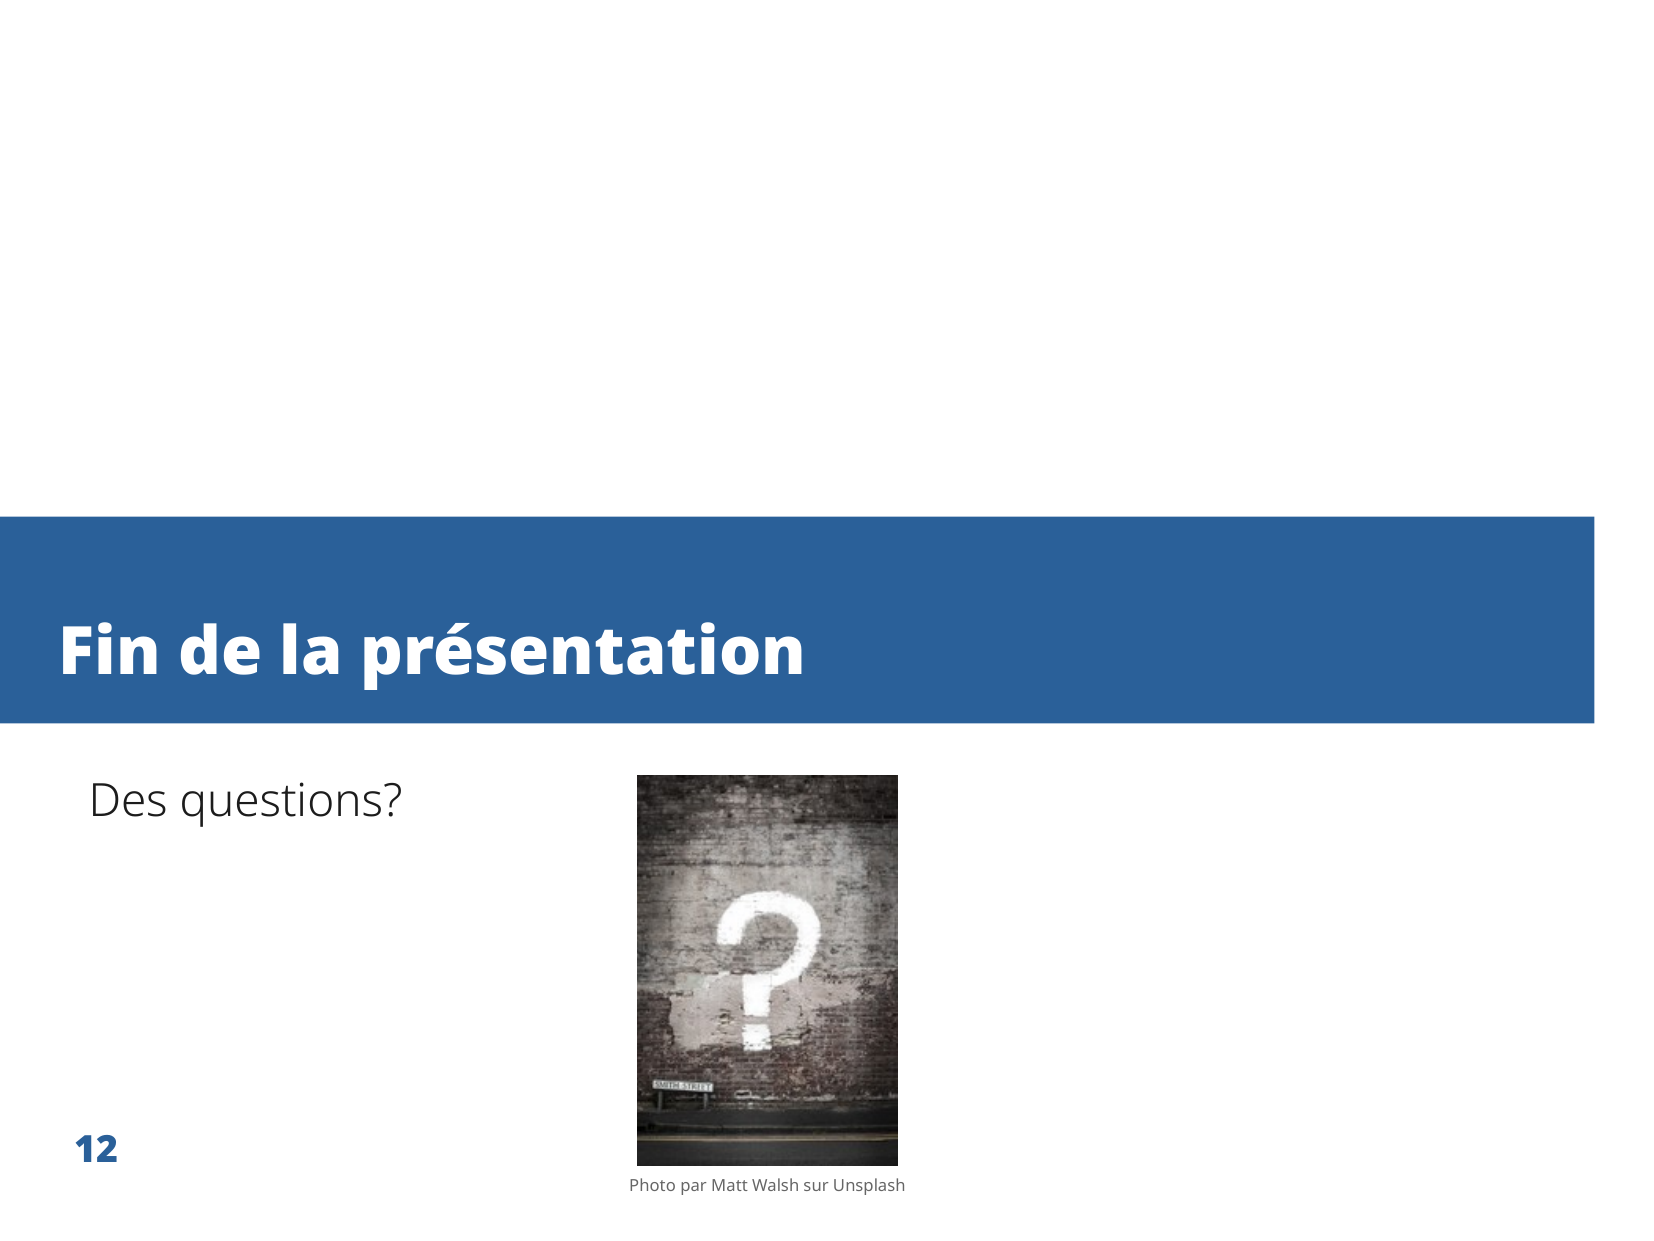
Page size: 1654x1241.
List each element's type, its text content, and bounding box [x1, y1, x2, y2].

text_box Photo par Matt Walsh sur Unsplash [472, 1165, 1063, 1205]
picture [637, 775, 898, 1166]
text_box Des questions? [88, 767, 1595, 851]
title Fin de la présentation [59, 546, 1595, 694]
